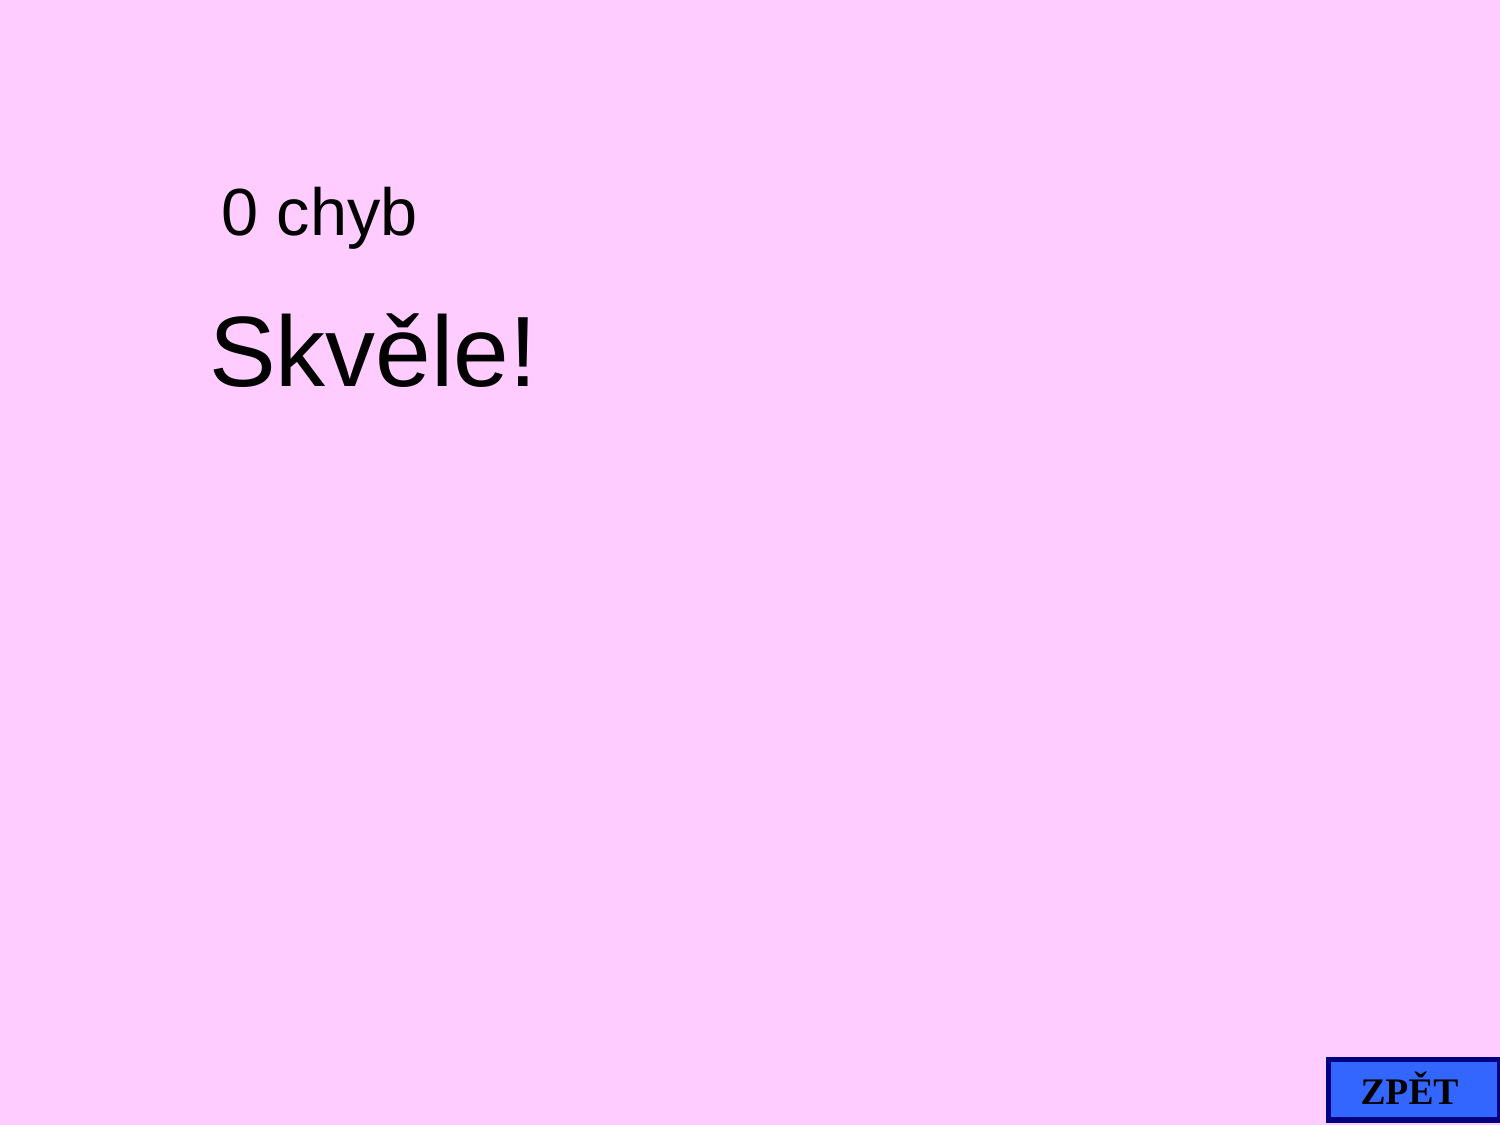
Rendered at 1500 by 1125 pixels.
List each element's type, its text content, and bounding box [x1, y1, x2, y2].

text_box Skvěle! [194, 278, 1294, 415]
text_box ZPĚT [1328, 1059, 1500, 1121]
text_box 0 chyb [206, 160, 1317, 257]
